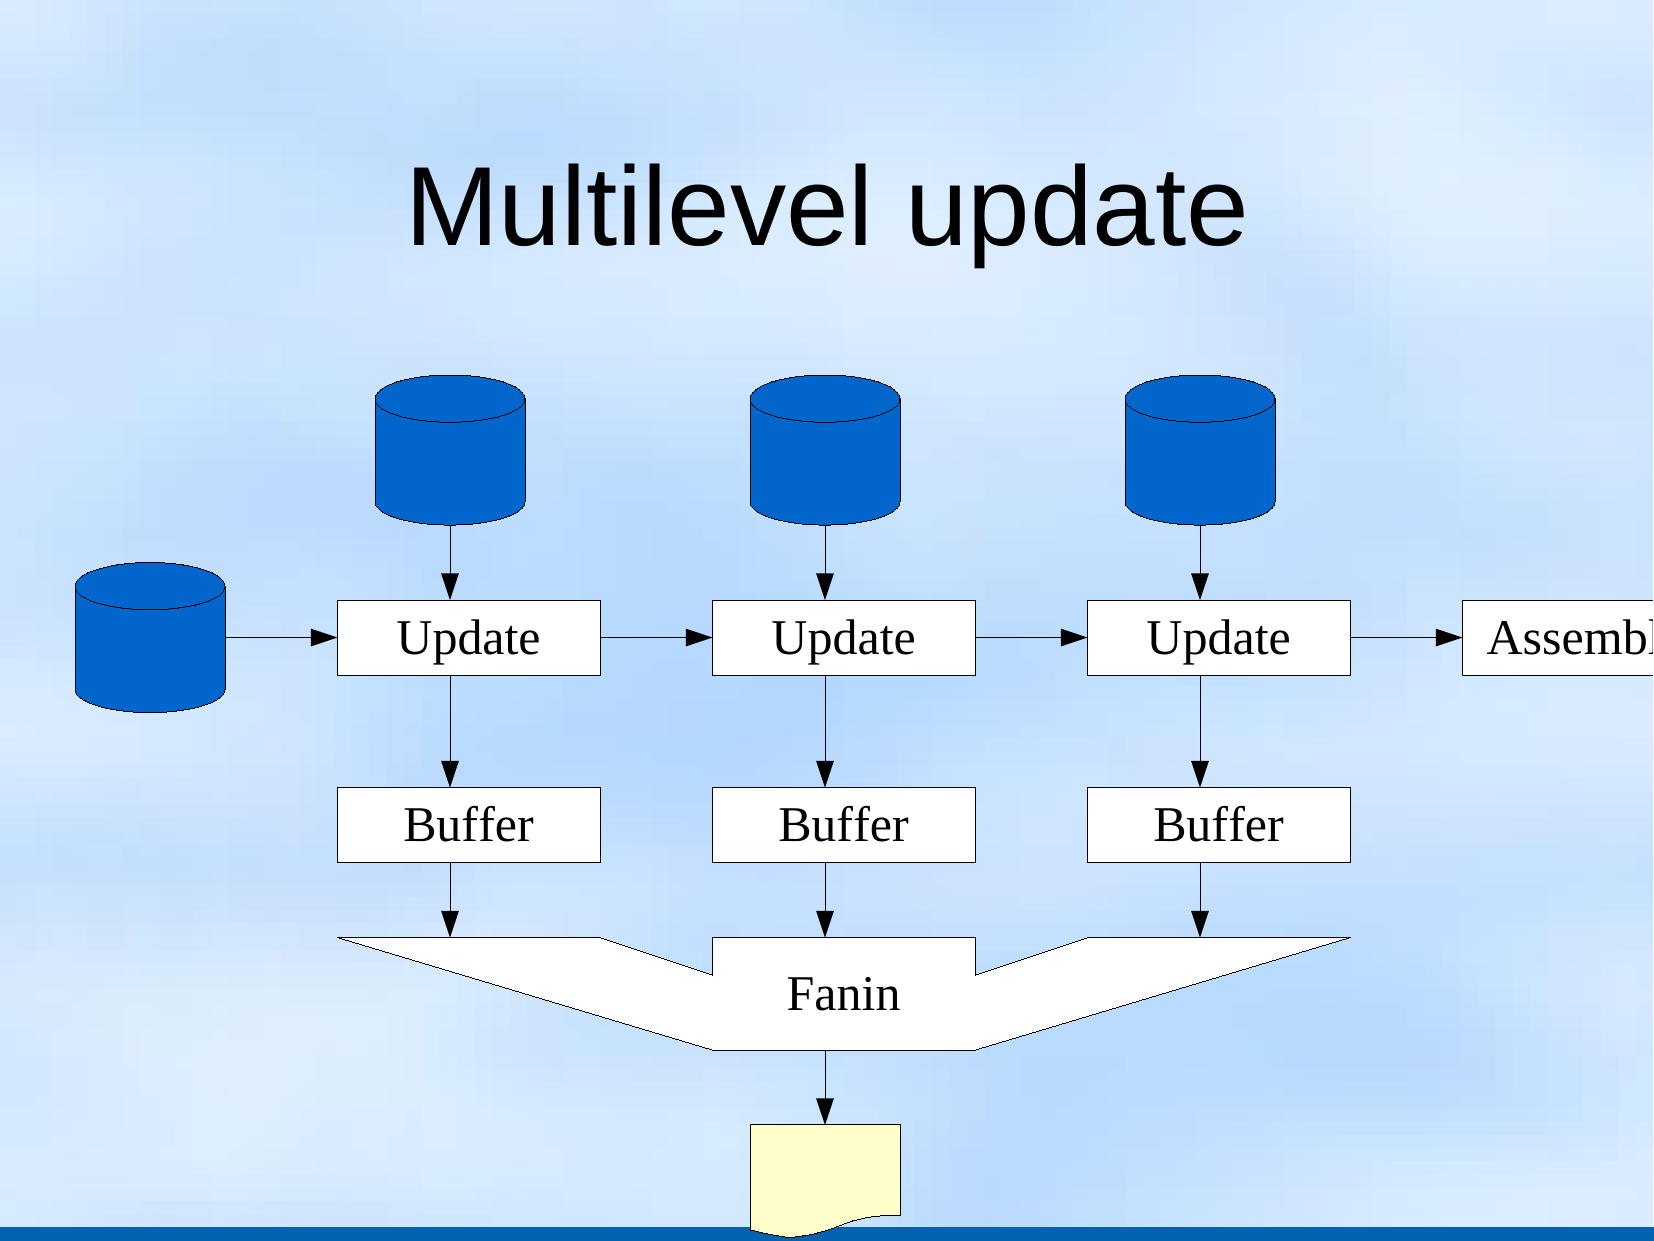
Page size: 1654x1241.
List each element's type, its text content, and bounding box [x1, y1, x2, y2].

text_box Fanin [337, 937, 1351, 1051]
text_box Buffer [1087, 787, 1351, 863]
picture [451, 638, 825, 974]
text_box [750, 1124, 901, 1238]
text_box [375, 375, 526, 526]
text_box Update [337, 600, 601, 676]
text_box Buffer [337, 787, 601, 863]
picture [826, 638, 1200, 974]
text_box Update [712, 600, 976, 676]
title Multilevel update [121, 102, 1533, 311]
picture [0, 0, 1654, 1227]
text_box Buffer [712, 787, 976, 863]
text_box [1125, 375, 1276, 526]
text_box Update [1087, 600, 1351, 676]
text_box [750, 375, 901, 526]
text_box [75, 562, 226, 713]
text_box Assembler [1462, 600, 1653, 676]
